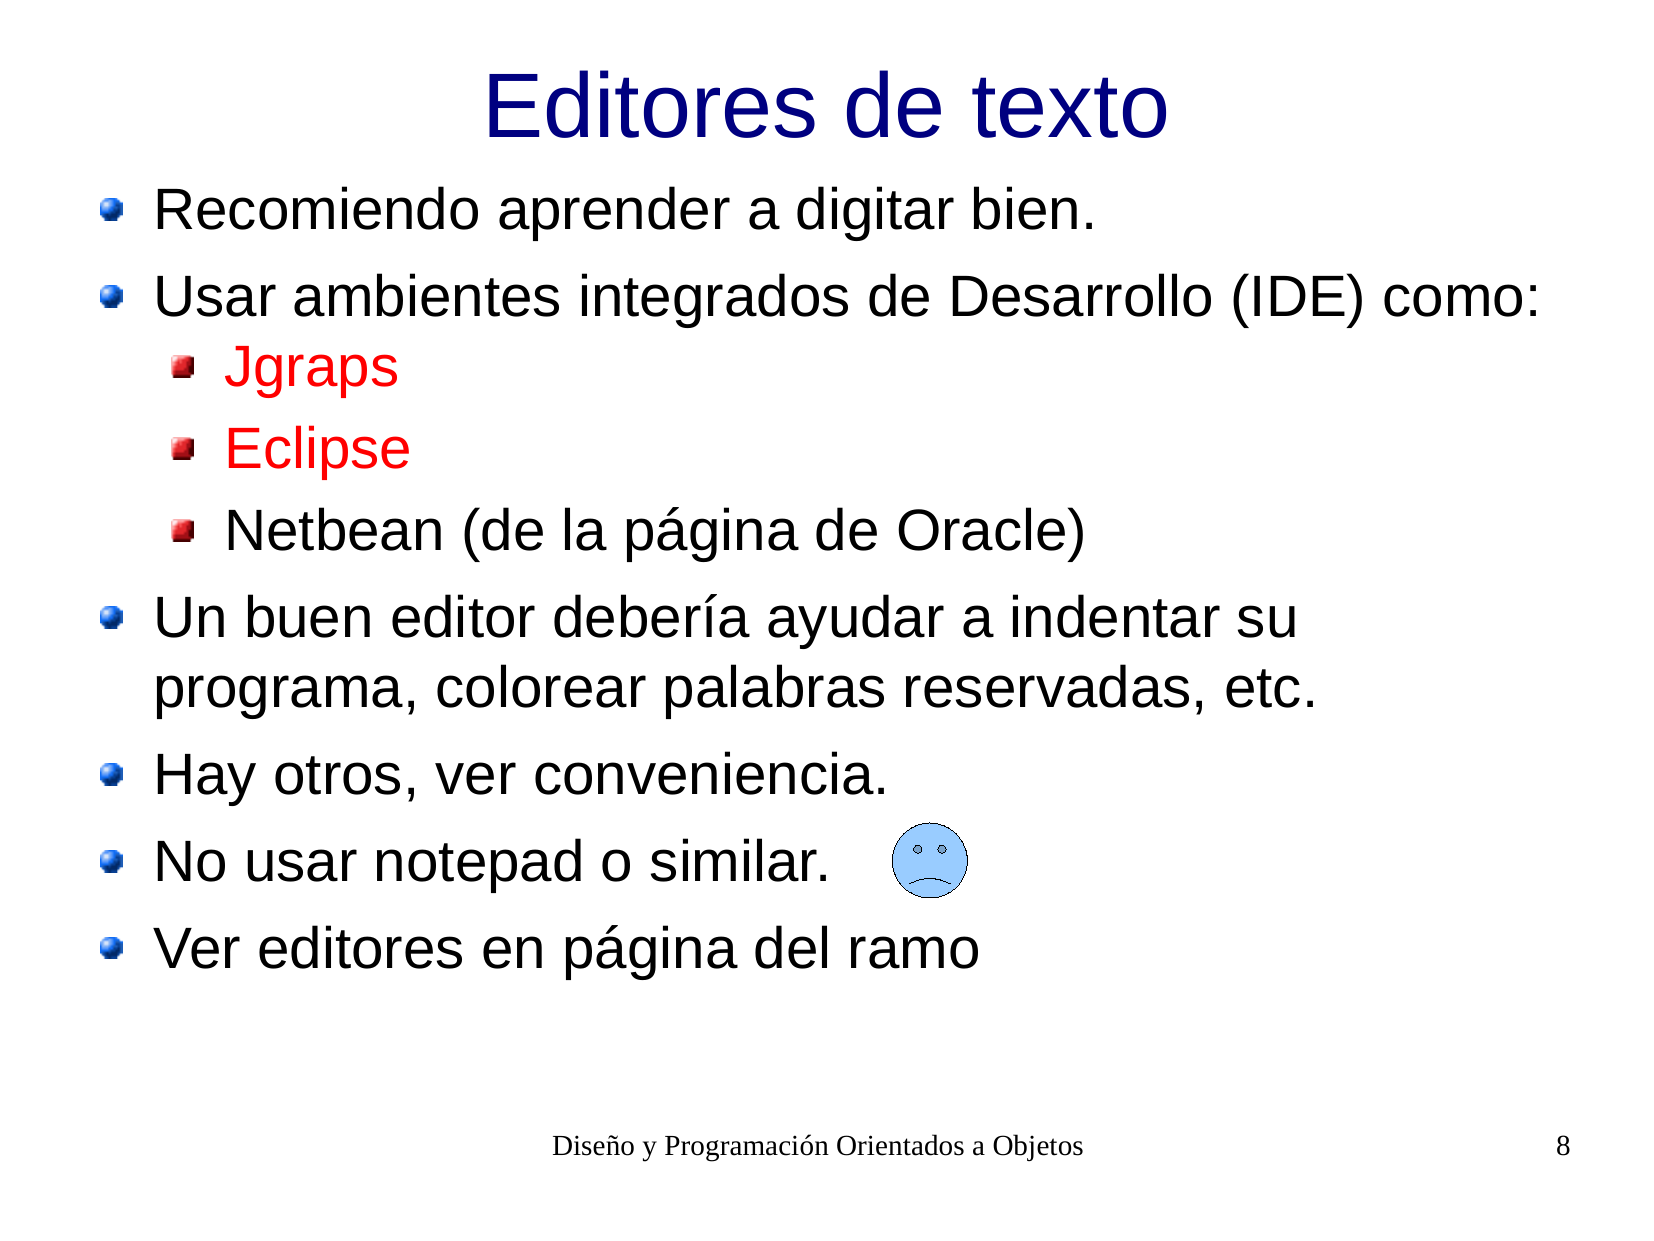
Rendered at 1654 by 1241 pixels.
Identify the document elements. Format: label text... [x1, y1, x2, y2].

title Editores de texto [82, 44, 1571, 159]
list Recomiendo aprender a digitar bien. Usar ambientes integrados de Desarrollo (IDE) como: Jgraps Eclipse Netbean (de la página de Oracle) Un buen editor debería ayudar a indentar su programa, colorear palabras reservadas, etc. Hay otros, ver conveniencia. No usar notepad o similar. Ver editores en página del ramo [82, 171, 1571, 1126]
text_box [892, 822, 968, 898]
